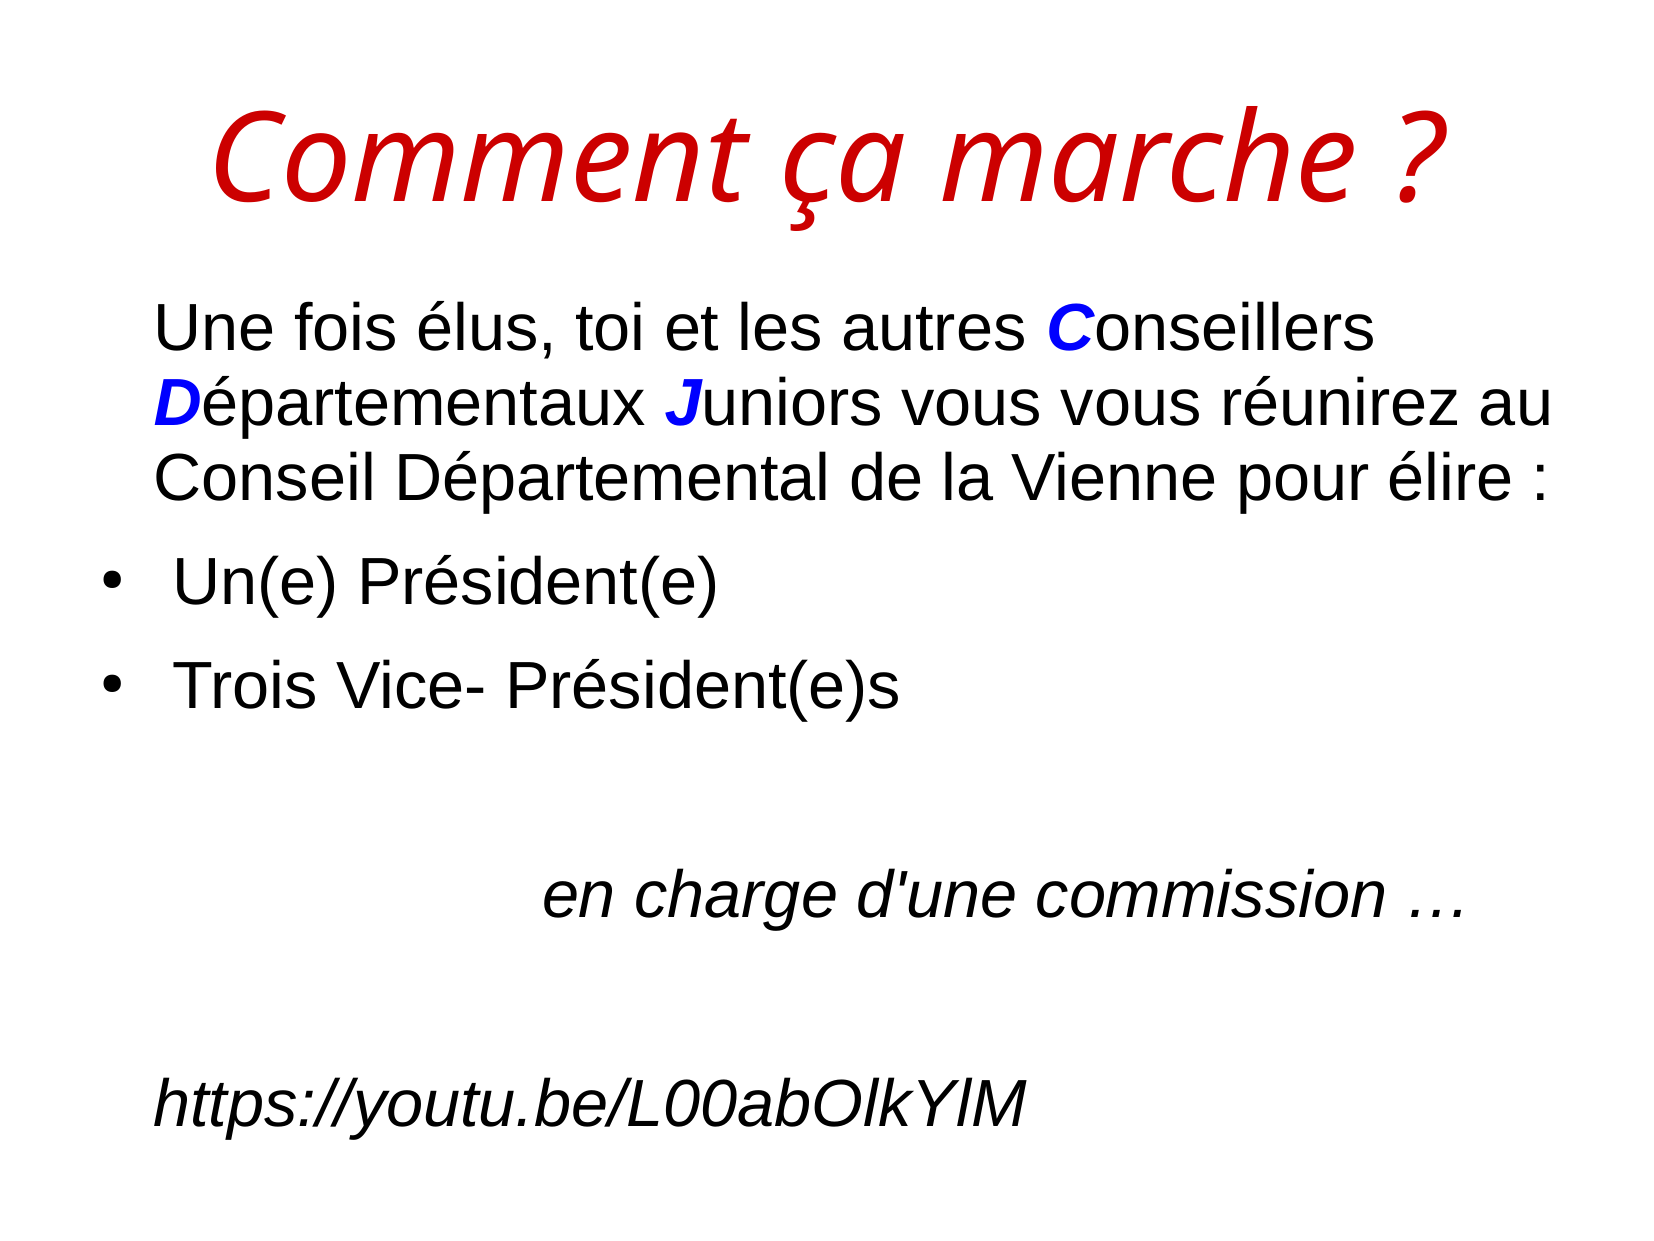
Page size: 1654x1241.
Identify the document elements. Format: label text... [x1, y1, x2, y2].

list Une fois élus, toi et les autres Conseillers Départementaux Juniors vous vous réunirez au Conseil Départemental de la Vienne pour élire : Un(e) Président(e) Trois Vice- Président(e)s en charge d'une commission … https://youtu.be/L00abOlkYlM [82, 290, 1571, 1010]
title Comment ça marche ? [82, 49, 1571, 257]
